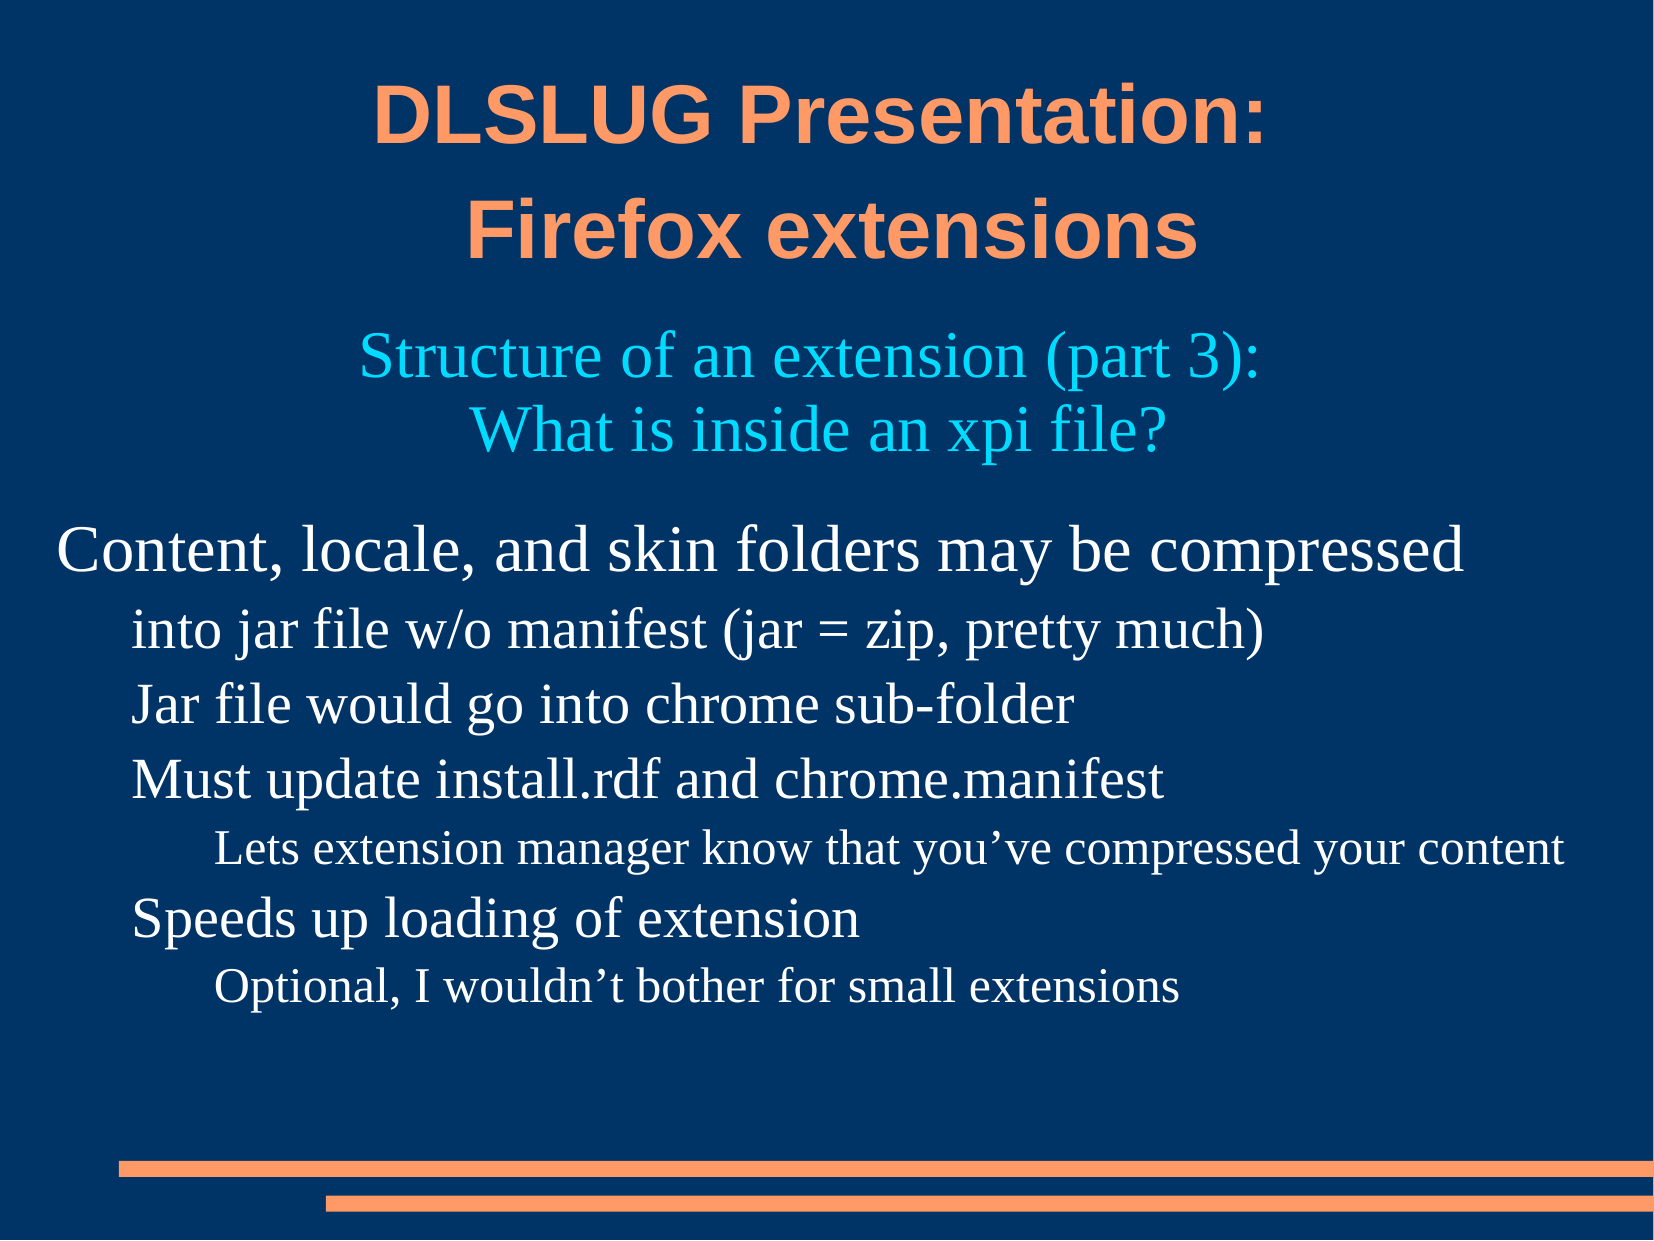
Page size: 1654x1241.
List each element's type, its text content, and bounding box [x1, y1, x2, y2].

text_box DLSLUG Presentation: Firefox extensions [126, 45, 1540, 277]
text_box Structure of an extension (part 3): What is inside an xpi file? [258, 317, 1364, 466]
list Content, locale, and skin folders may be compressed into jar file w/o manifest (jar = zip, pretty much) Jar file would go into chrome sub-folder Must update install.rdf and chrome.manifest Lets extension manager know that you’ve compressed your content Speeds up loading of extension Optional, I wouldn’t bother for small extensions [39, 500, 1637, 1137]
